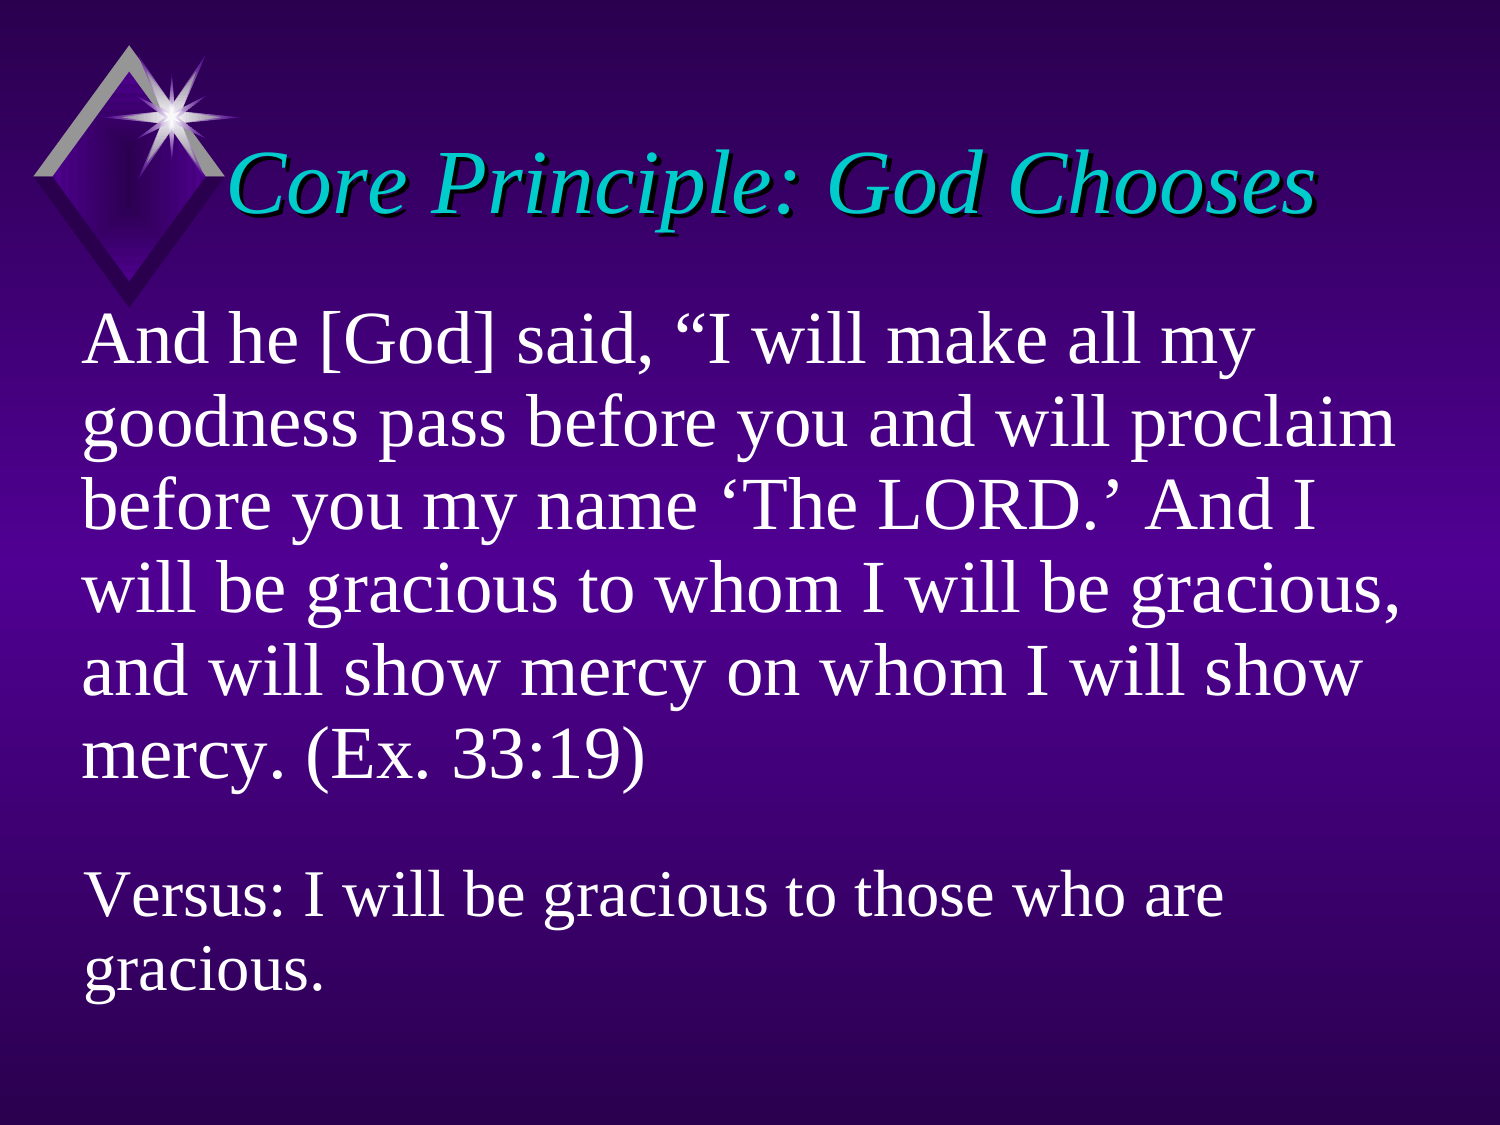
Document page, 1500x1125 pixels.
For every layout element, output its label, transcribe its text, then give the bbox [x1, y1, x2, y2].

text_box Versus: I will be gracious to those who are gracious. [68, 849, 1392, 1013]
title Core Principle: God Chooses [224, 65, 1388, 289]
text_box And he [God] said, “I will make all my goodness pass before you and will proclaim before you my name ‘The LORD.’ And I will be gracious to whom I will be gracious, and will show mercy on whom I will show mercy. (Ex. 33:19) [66, 289, 1423, 803]
